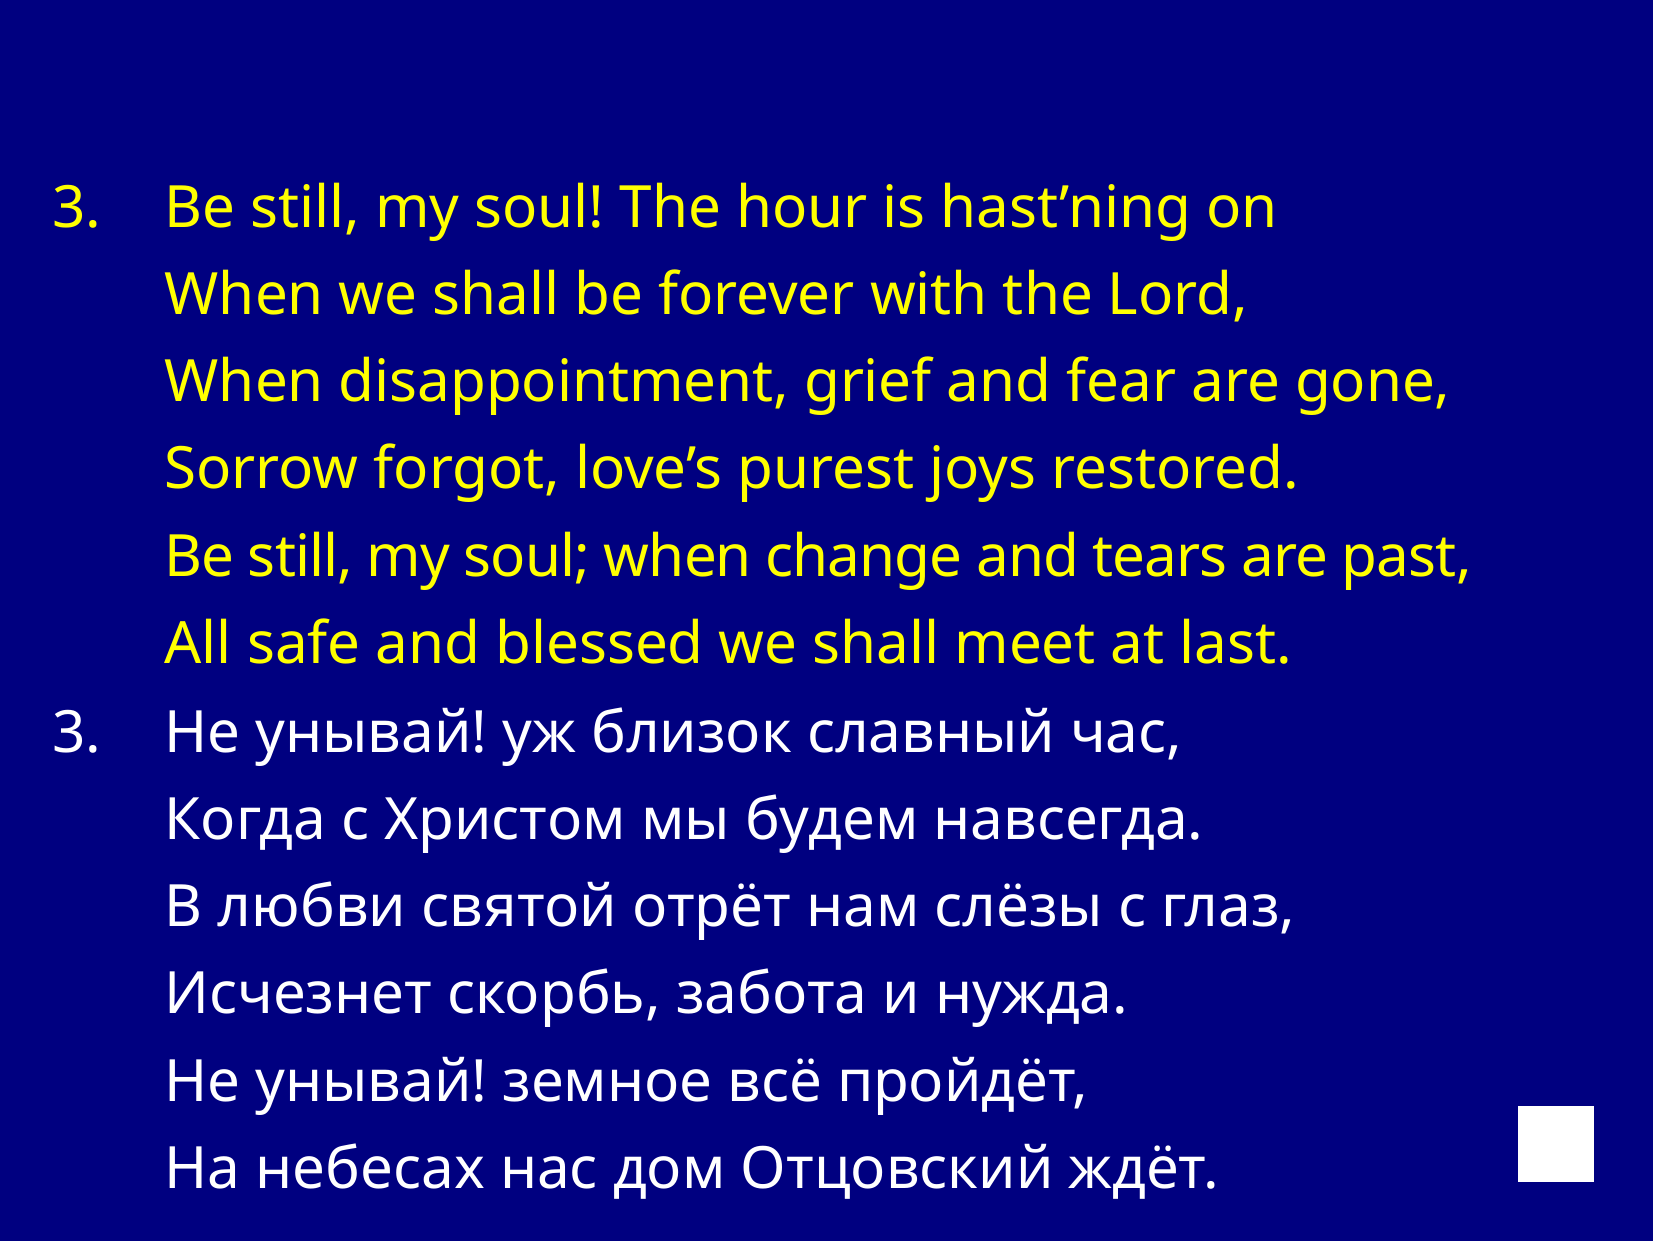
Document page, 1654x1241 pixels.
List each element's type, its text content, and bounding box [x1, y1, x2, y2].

text_box 3. Be still, my soul! The hour is hast’ning on When we shall be forever with the Lord, When disappointment, grief and fear are gone, Sorrow forgot, love’s purest joys restored. Be still, my soul; when change and tears are past, All safe and blessed we shall meet at last. [37, 150, 1653, 638]
text_box [1518, 1106, 1594, 1182]
text_box 3. Не унывай! уж близок славный час, Когда с Христом мы будем навсегда. В любви святой отрёт нам слёзы с глаз, Исчезнет скорбь, забота и нужда. Не унывай! земное всё пройдёт, На небесах нас дом Отцовский ждёт. [37, 675, 1576, 1163]
